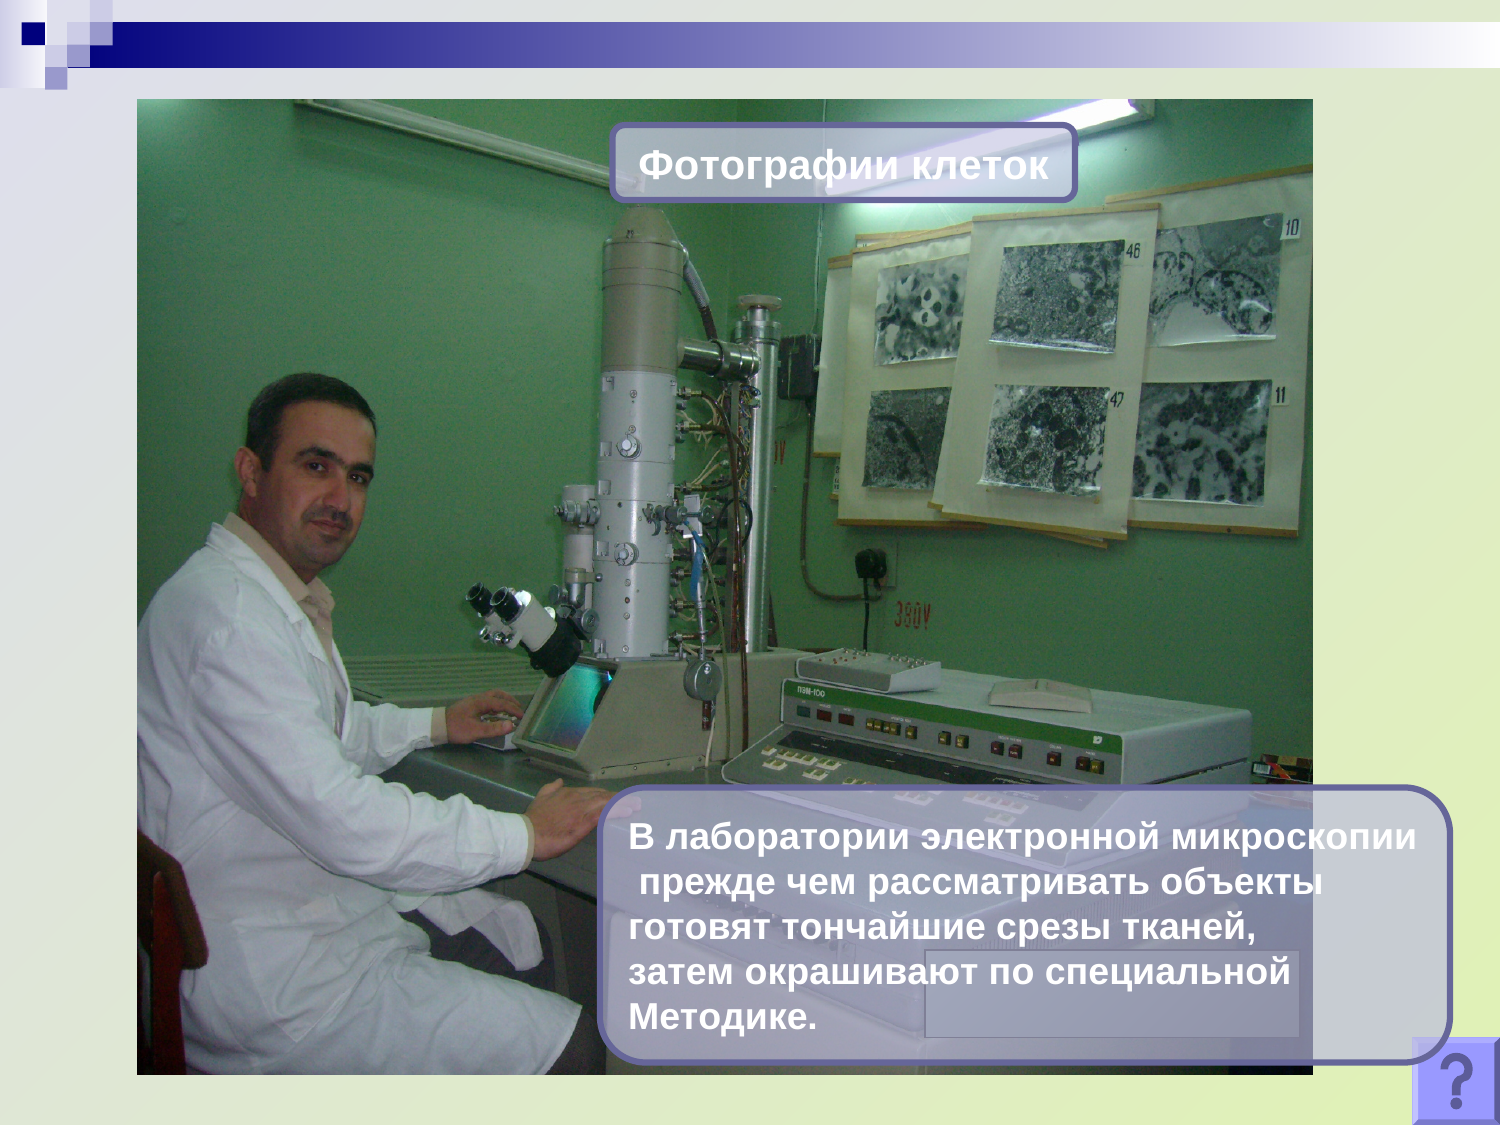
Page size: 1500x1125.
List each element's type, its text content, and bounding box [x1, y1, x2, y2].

picture [137, 99, 1313, 1075]
text_box [1414, 1037, 1500, 1125]
text_box В лаборатории электронной микроскопии прежде чем рассматривать объекты готовят тончайшие срезы тканей, затем окрашивают по специальной Методике. [599, 787, 1450, 1063]
text_box Фотографии клеток [612, 125, 1075, 201]
